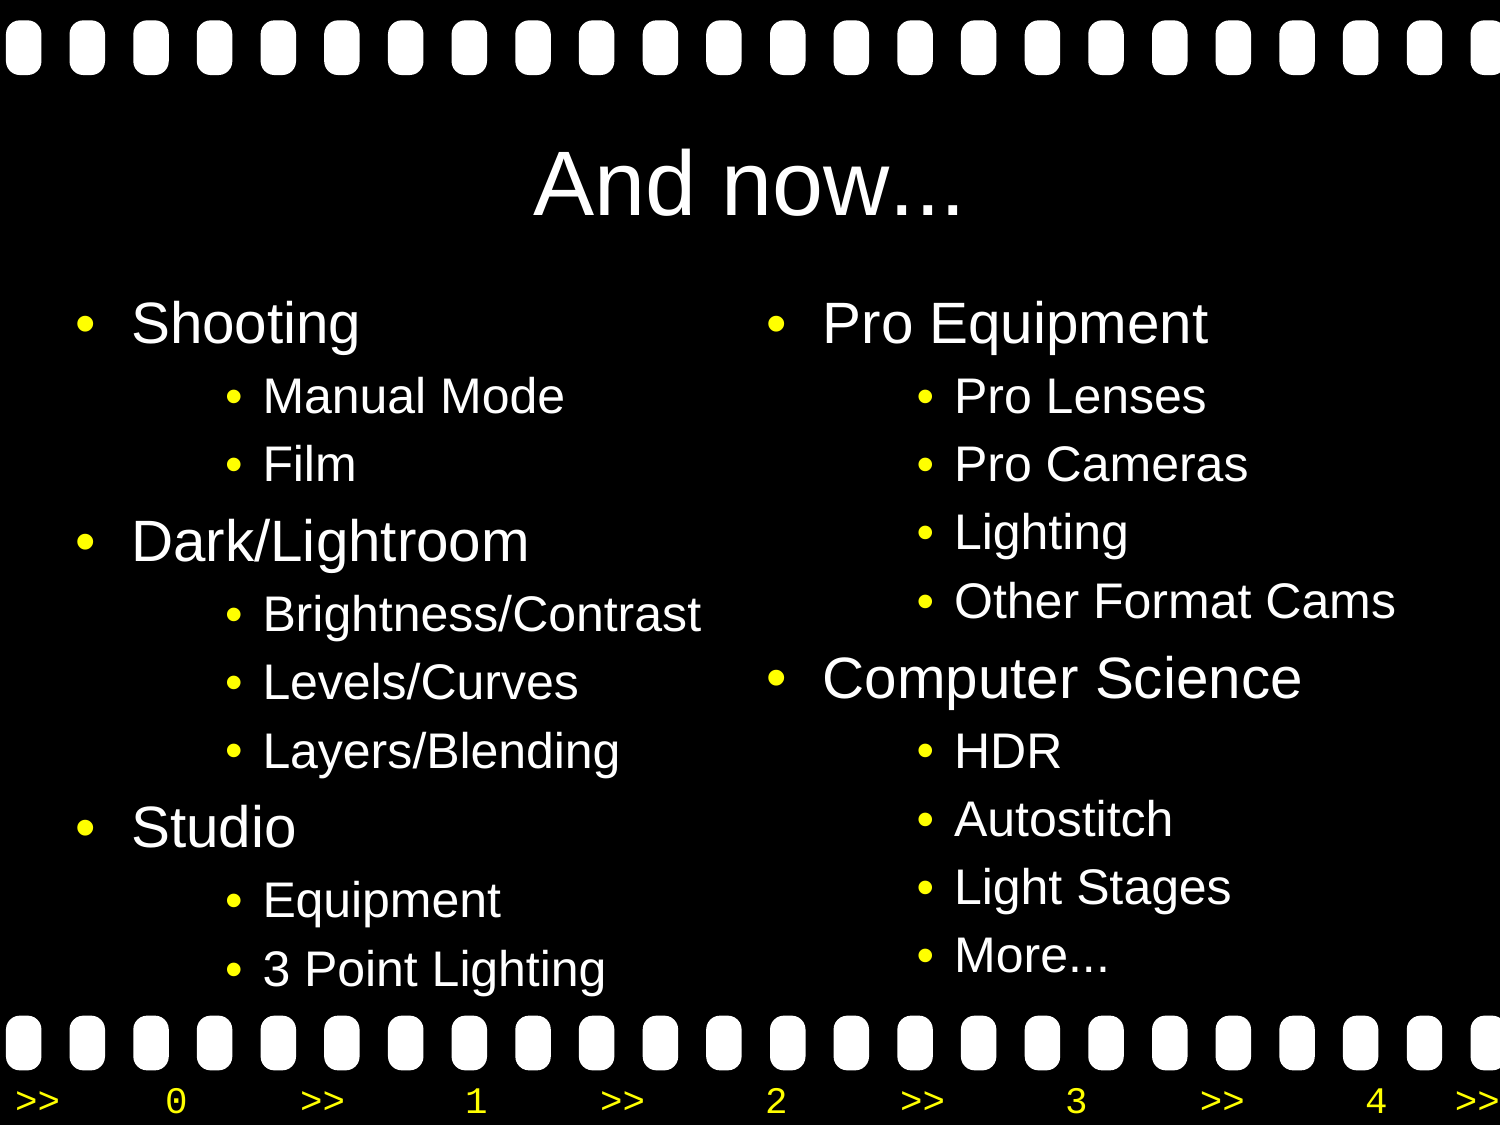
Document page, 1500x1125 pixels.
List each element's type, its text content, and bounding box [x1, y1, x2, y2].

title And now... [75, 90, 1426, 278]
list Pro Equipment Pro Lenses Pro Cameras Lighting Other Format Cams Computer Science HDR Autostitch Light Stages More... [766, 290, 1426, 1019]
list Shooting Manual Mode Film Dark/Lightroom Brightness/Contrast Levels/Curves Layers/Blending Studio Equipment 3 Point Lighting [75, 290, 734, 1089]
